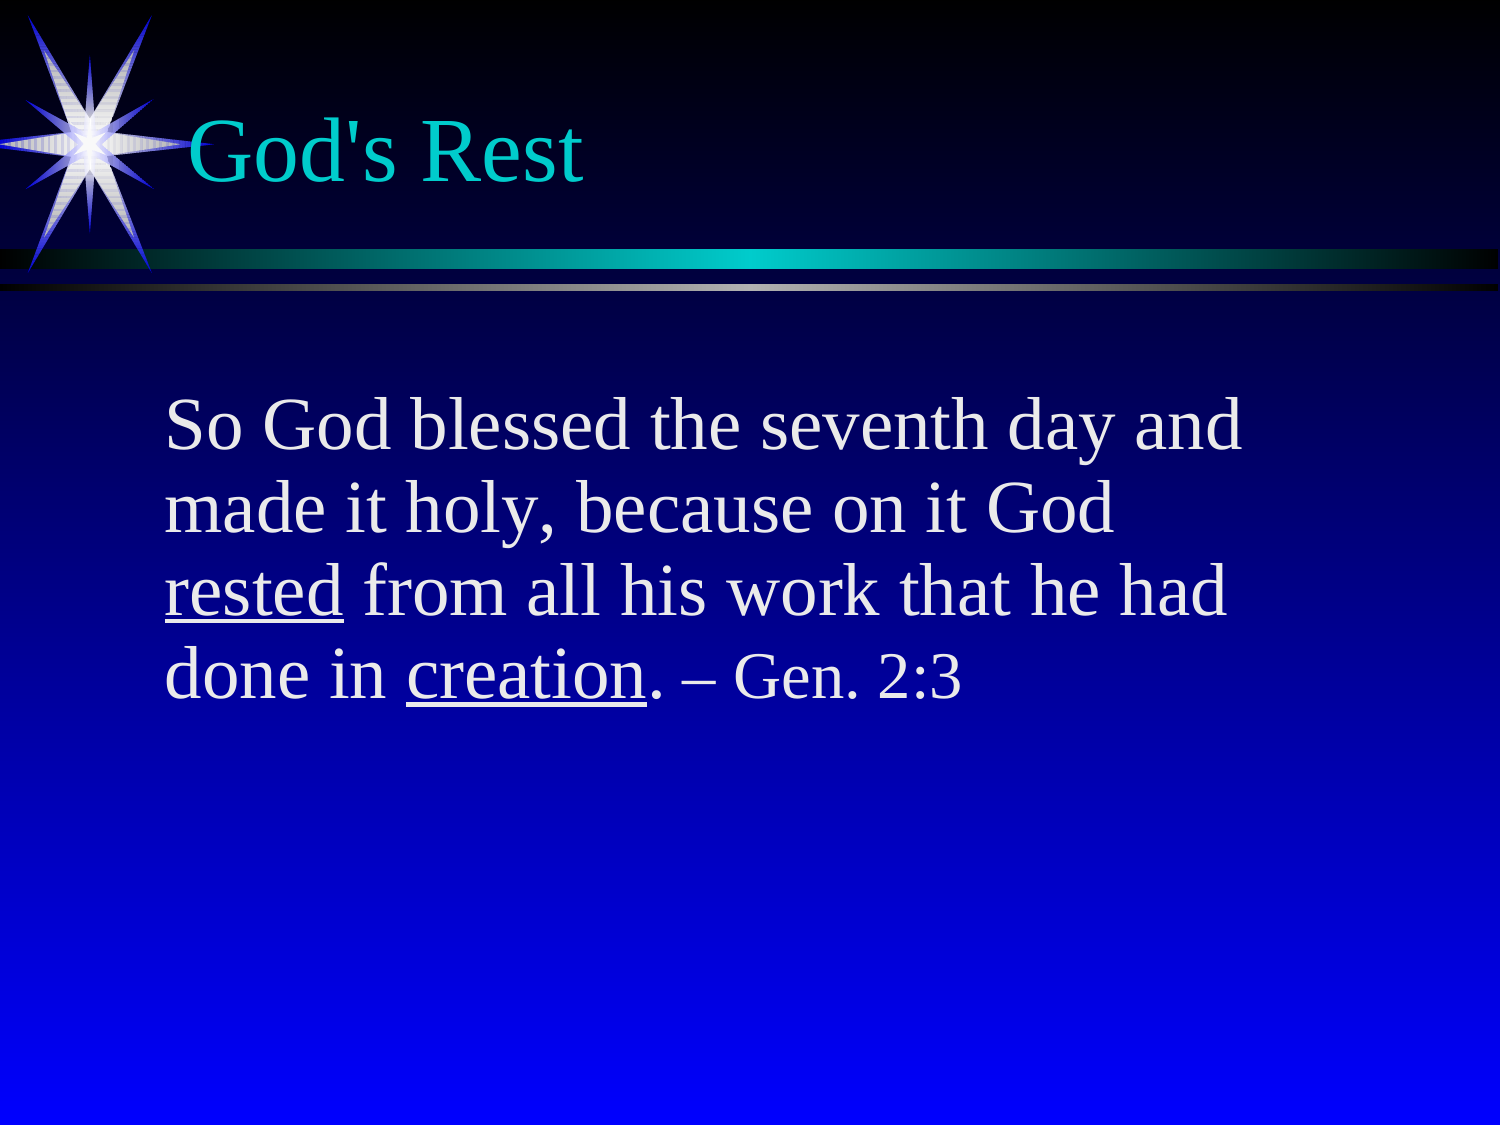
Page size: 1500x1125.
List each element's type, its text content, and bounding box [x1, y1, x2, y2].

text_box So God blessed the seventh day and made it holy, because on it God rested from all his work that he had done in creation. – Gen. 2:3 [150, 375, 1313, 722]
title God's Rest [181, 63, 1463, 237]
